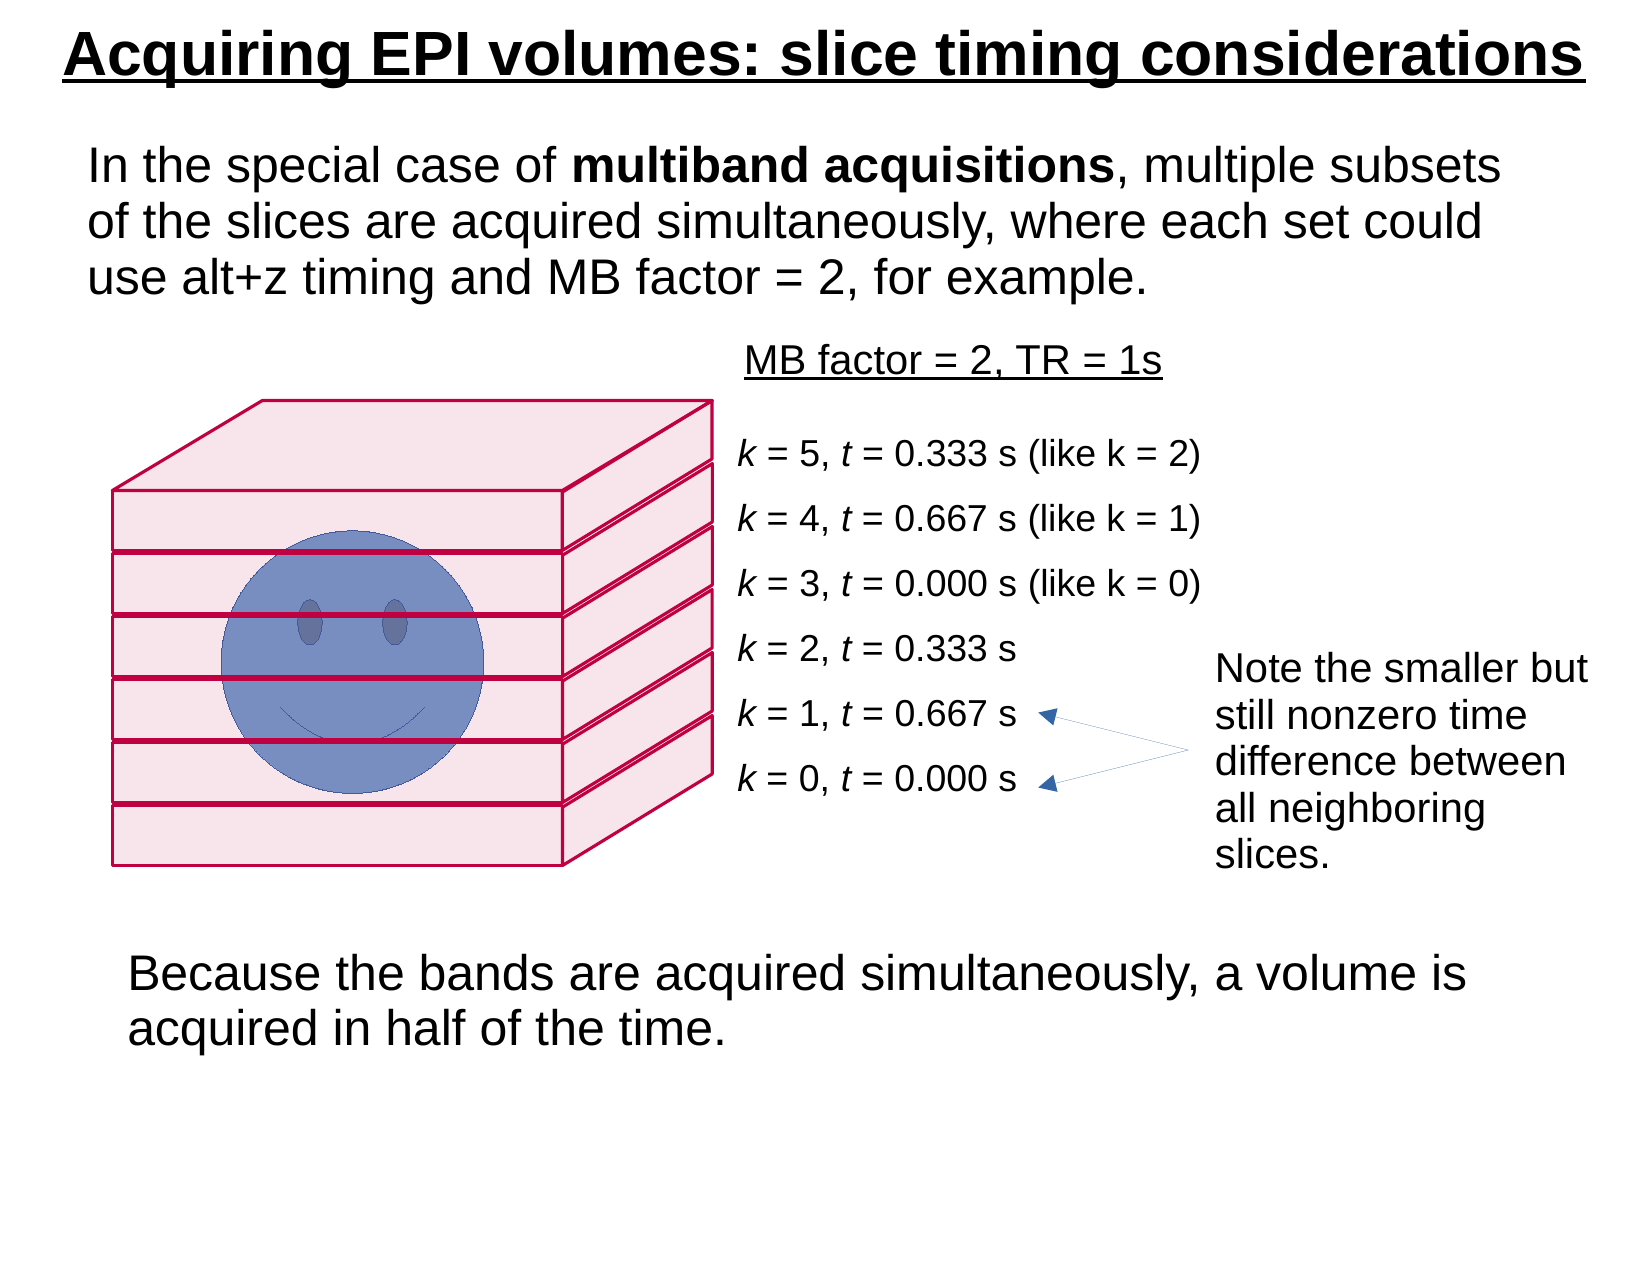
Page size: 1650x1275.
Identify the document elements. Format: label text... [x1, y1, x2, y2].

text_box Because the bands are acquired simultaneously, a volume is acquired in half of the time. [112, 937, 1613, 1120]
text_box [112, 400, 713, 803]
text_box k = 3, t = 0.000 s (like k = 0) [722, 555, 1238, 612]
text_box Acquiring EPI volumes: slice timing considerations [47, 11, 1601, 97]
text_box k = 5, t = 0.333 s (like k = 2) [722, 425, 1313, 483]
text_box k = 1, t = 0.667 s [722, 685, 1136, 742]
text_box k = 0, t = 0.000 s [722, 750, 1136, 807]
text_box [112, 715, 713, 866]
text_box k = 4, t = 0.667 s (like k = 1) [722, 490, 1238, 547]
text_box k = 2, t = 0.333 s [722, 620, 1136, 677]
text_box In the special case of multiband acquisitions, multiple subsets of the slices are acquired simultaneously, where each set could use alt+z timing and MB factor = 2, for example. [72, 130, 1573, 368]
text_box MB factor = 2, TR = 1s [729, 329, 1238, 392]
text_box Note the smaller but still nonzero time difference between all neighboring slices. [1200, 637, 1613, 885]
